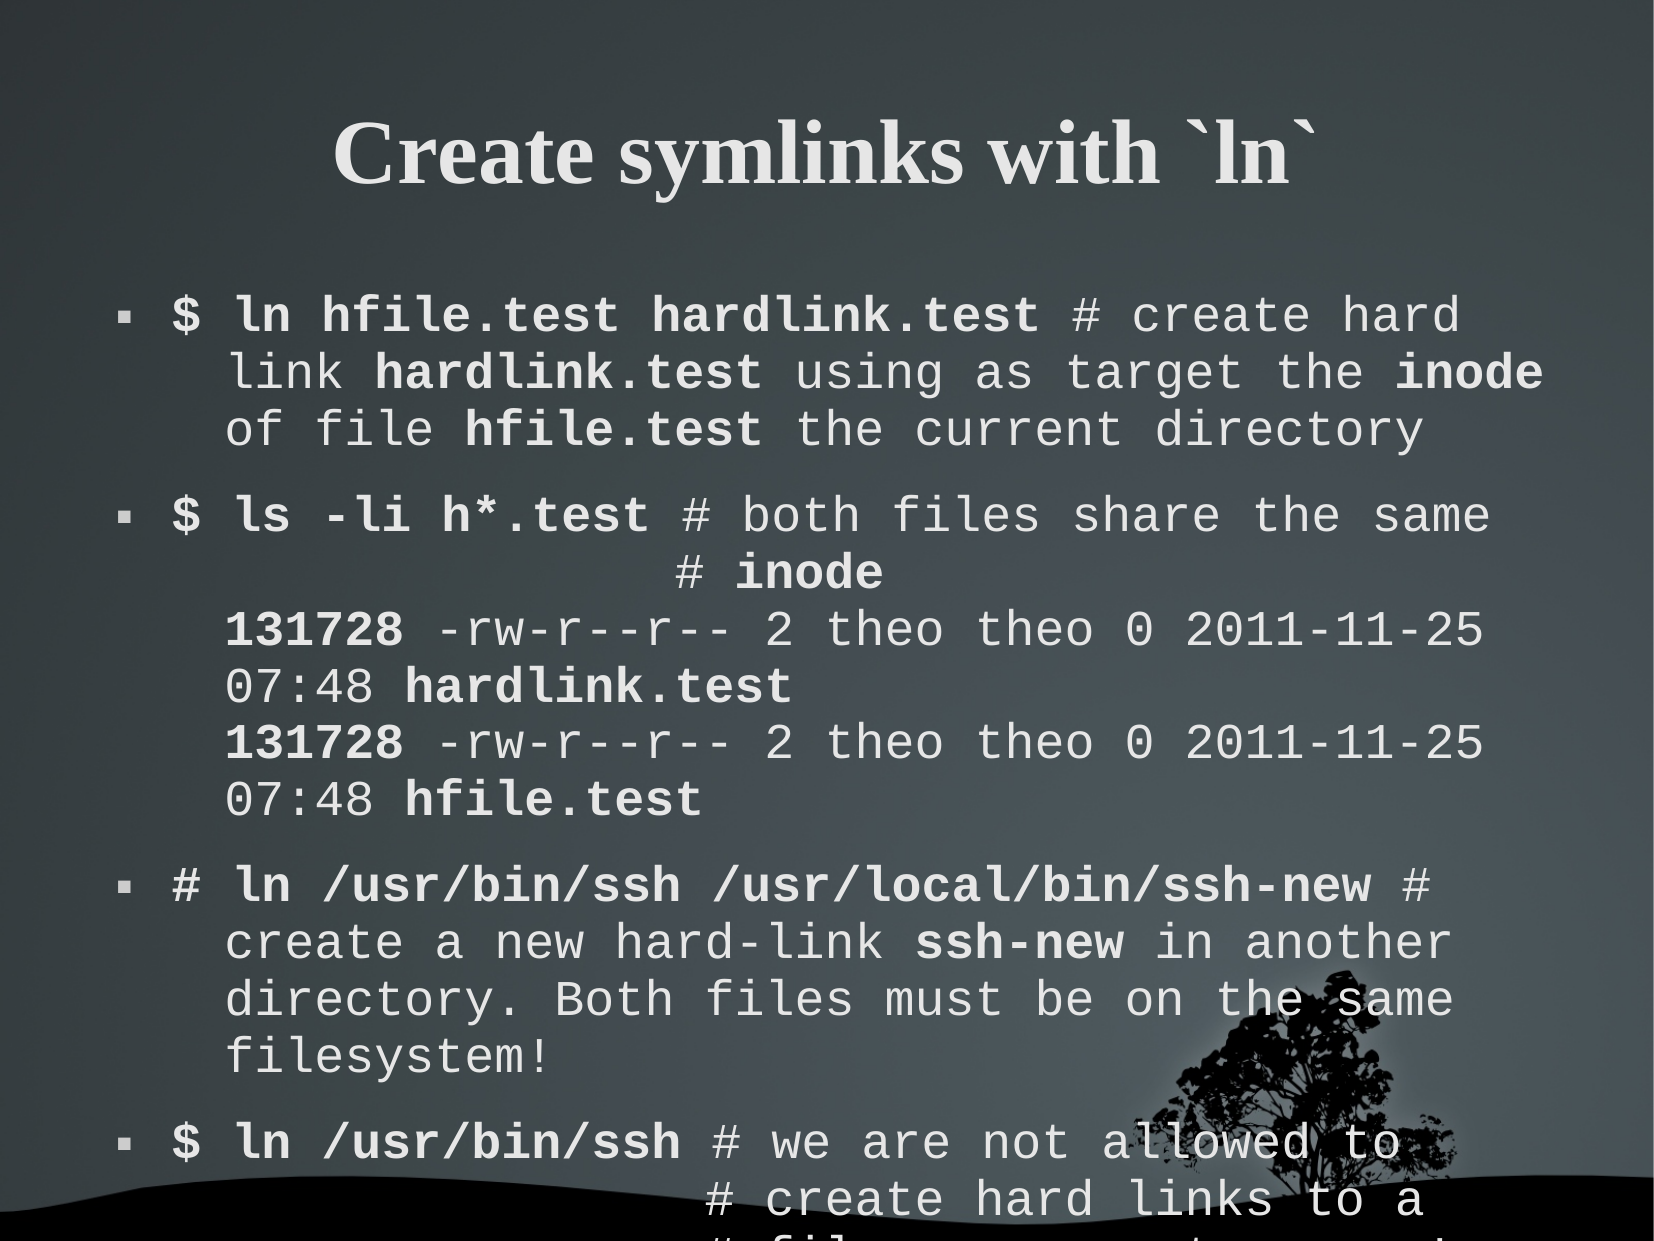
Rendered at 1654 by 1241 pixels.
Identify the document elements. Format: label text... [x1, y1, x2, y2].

list $ ln hfile.test hardlink.test # create hard link hardlink.test using as target the inode of file hfile.test the current directory $ ls -li h*.test # both files share the same # inode 131728 -rw-r--r-- 2 theo theo 0 2011-11-25 07:48 hardlink.test 131728 -rw-r--r-- 2 theo theo 0 2011-11-25 07:48 hfile.test # ln /usr/bin/ssh /usr/local/bin/ssh-new # create a new hard-link ssh-new in another directory. Both files must be on the same filesystem! $ ln /usr/bin/ssh # we are not allowed to # create hard links to a # file we are not owners! ln: creating hard link `./ssh' => `/usr/bin/ssh': Operation not permitted [82, 290, 1571, 1213]
picture [0, 0, 1654, 1241]
title Create symlinks with `ln` [82, 33, 1571, 273]
